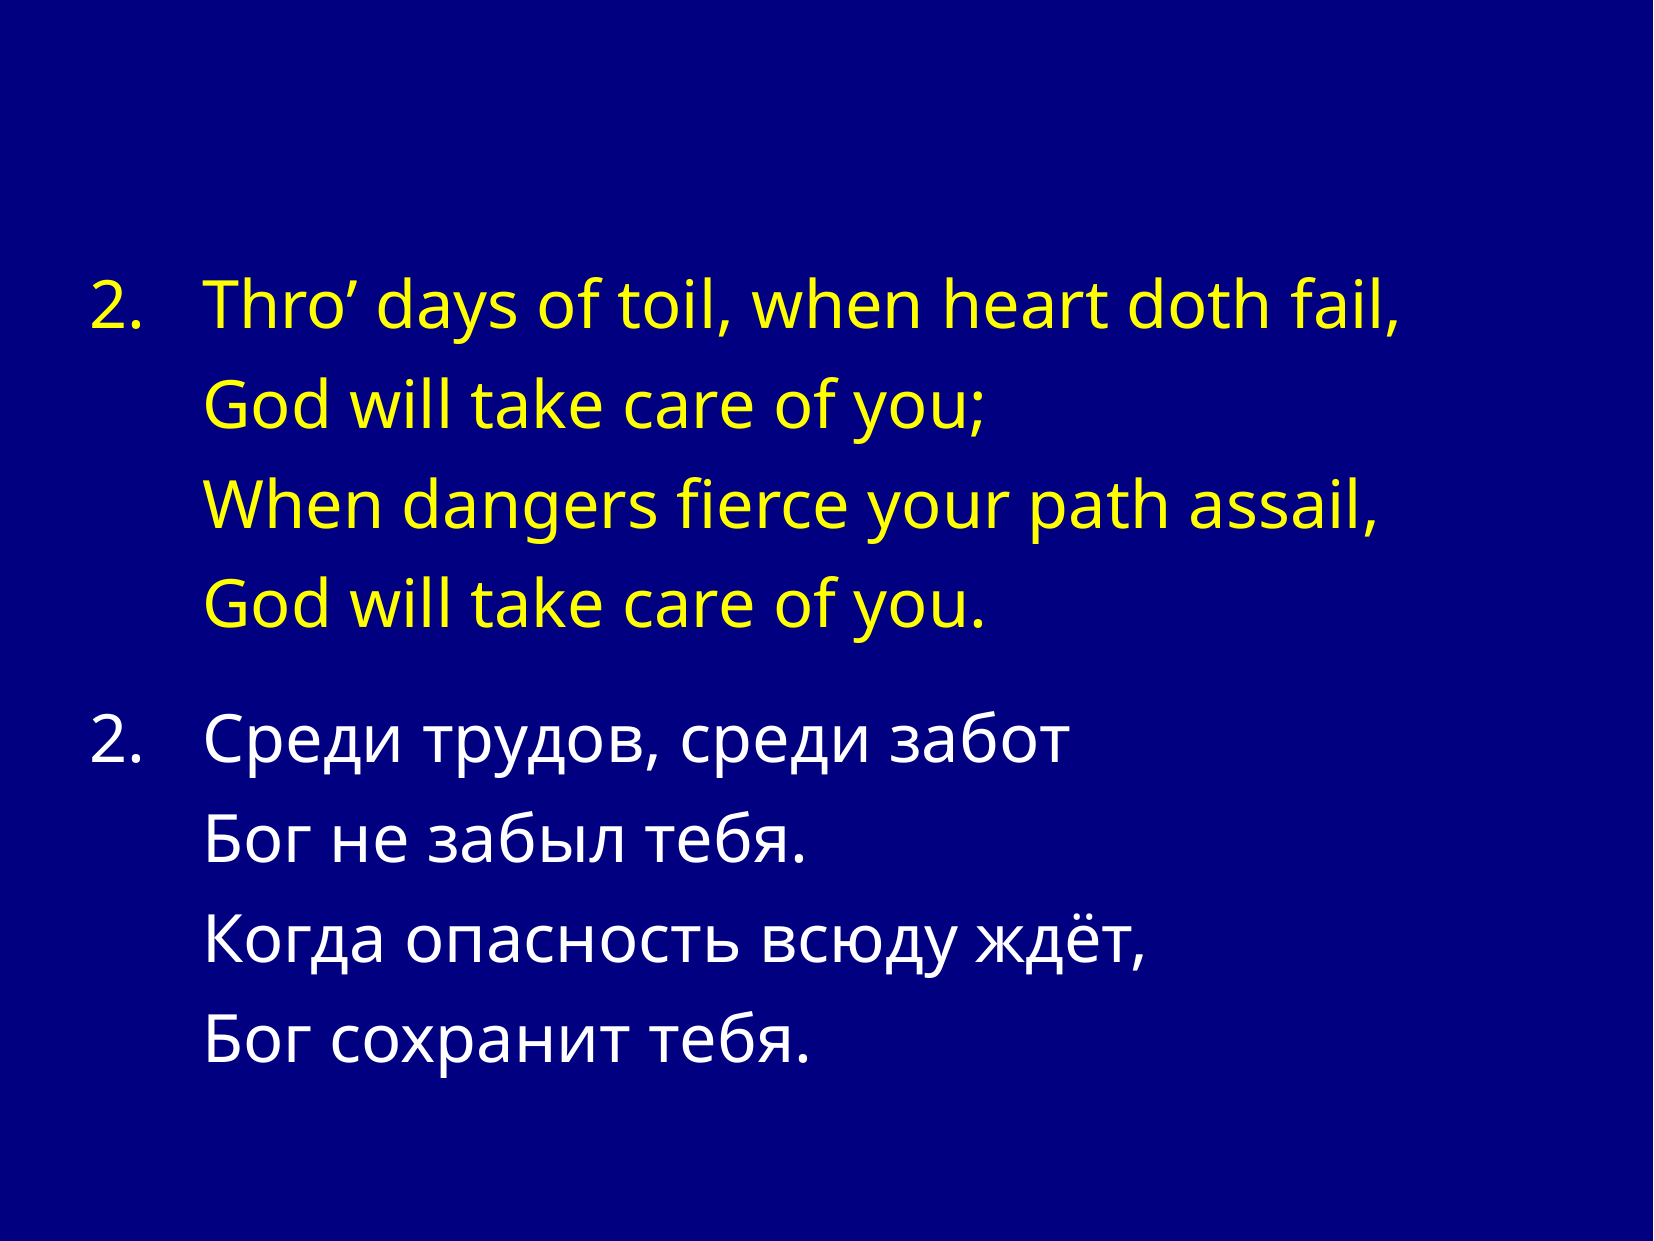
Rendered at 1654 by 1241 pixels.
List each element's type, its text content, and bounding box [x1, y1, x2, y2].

text_box 2. Среди трудов, среди забот Бог не забыл тебя. Когда опасность всюду ждёт, Бог сохранит тебя. [75, 675, 1576, 1163]
text_box 2. Thro’ days of toil, when heart doth fail, God will take care of you; When dangers fierce your path assail, God will take care of you. [75, 150, 1576, 638]
